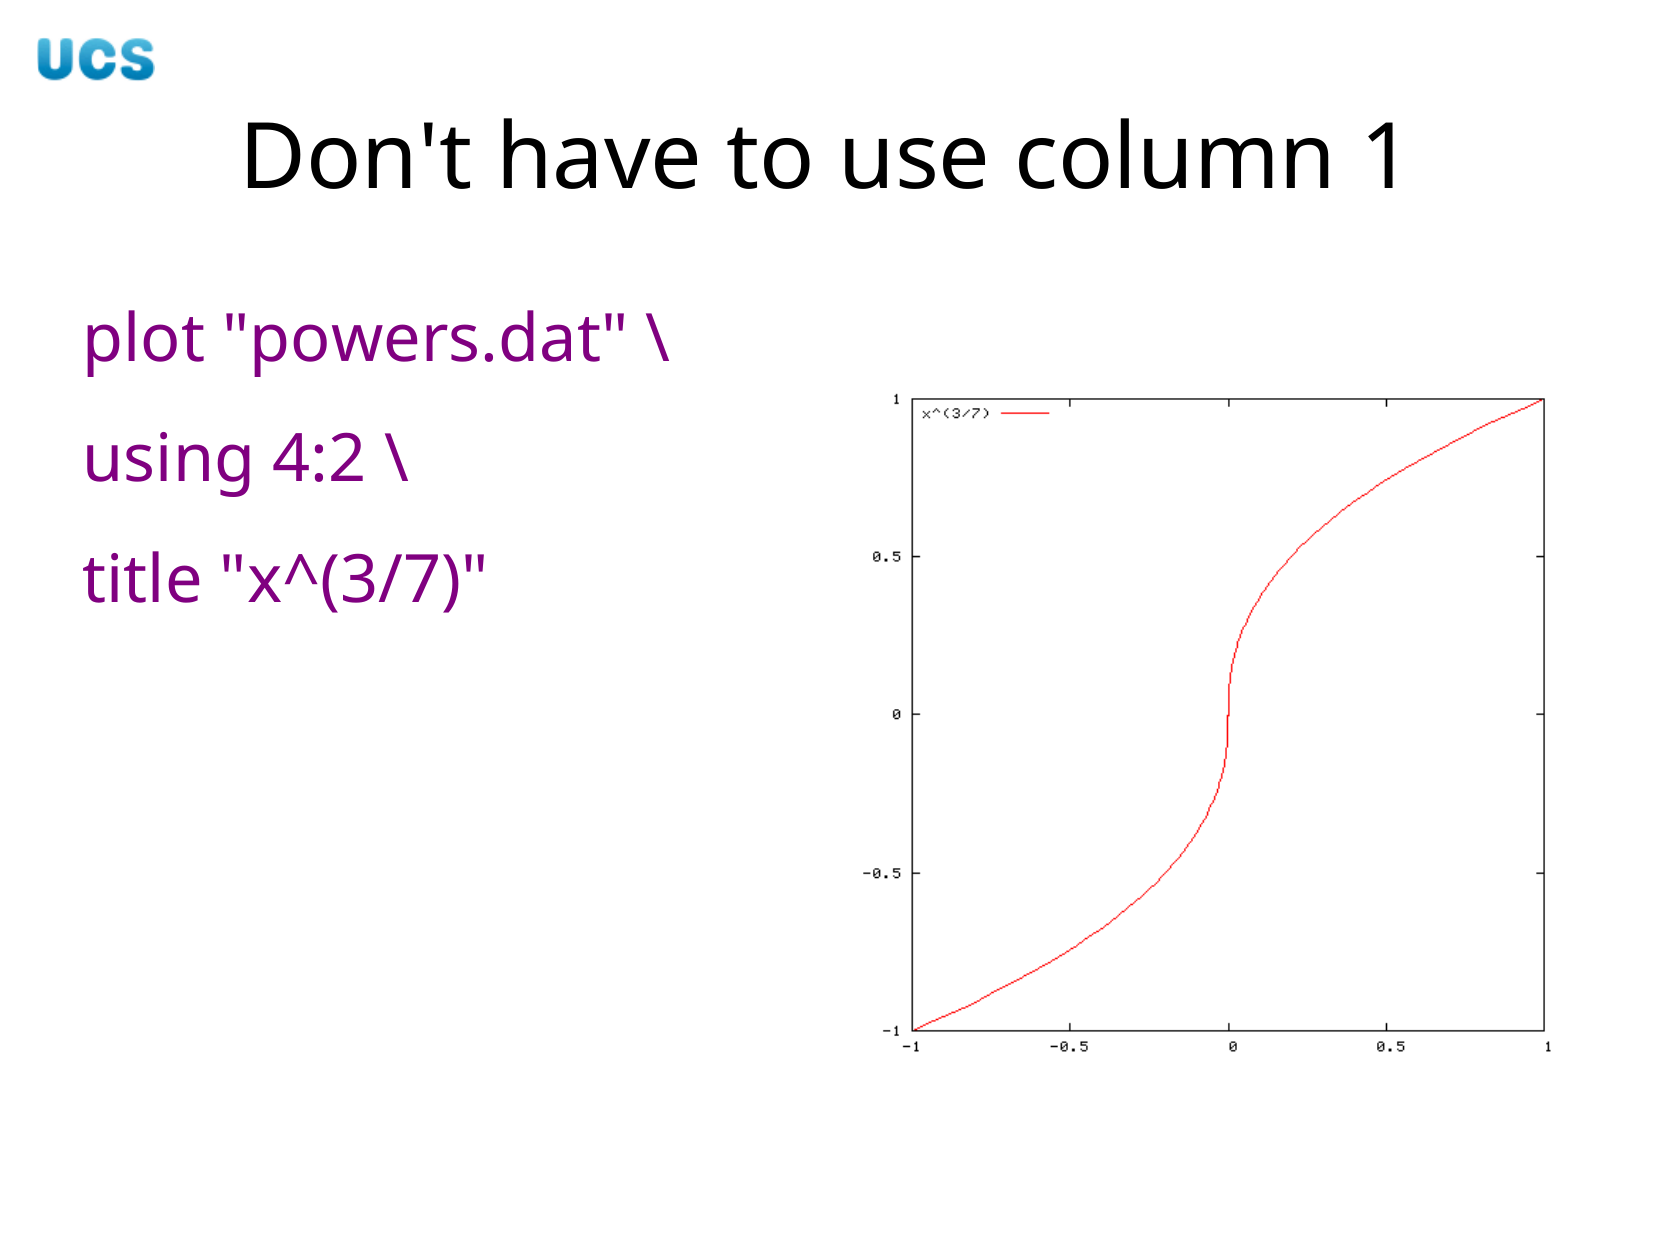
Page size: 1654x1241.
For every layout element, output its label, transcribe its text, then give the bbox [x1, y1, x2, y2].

list plot "powers.dat" \ using 4:2 \ title "x^(3/7)" [82, 290, 809, 1109]
title Don't have to use column 1 [82, 49, 1571, 257]
picture [37, 37, 155, 82]
picture [845, 336, 1572, 1063]
